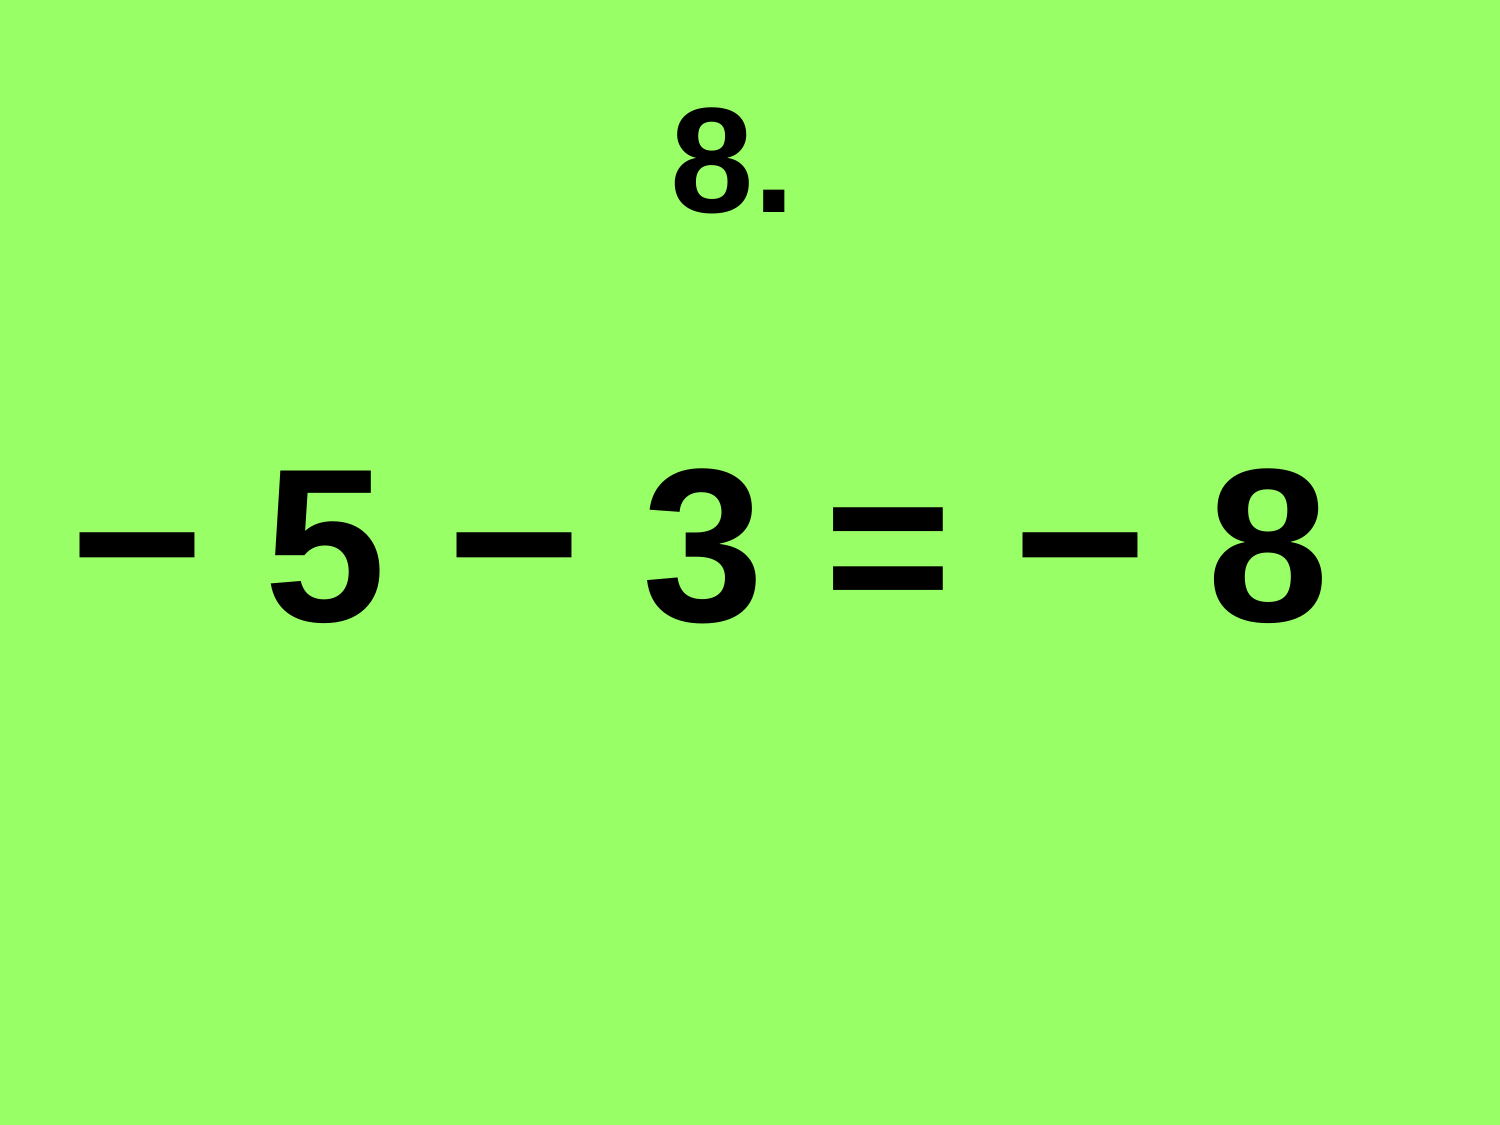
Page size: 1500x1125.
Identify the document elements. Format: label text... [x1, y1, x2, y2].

text_box 8. [655, 54, 880, 251]
title − 5 − 3 = − 8 [0, 384, 1376, 675]
